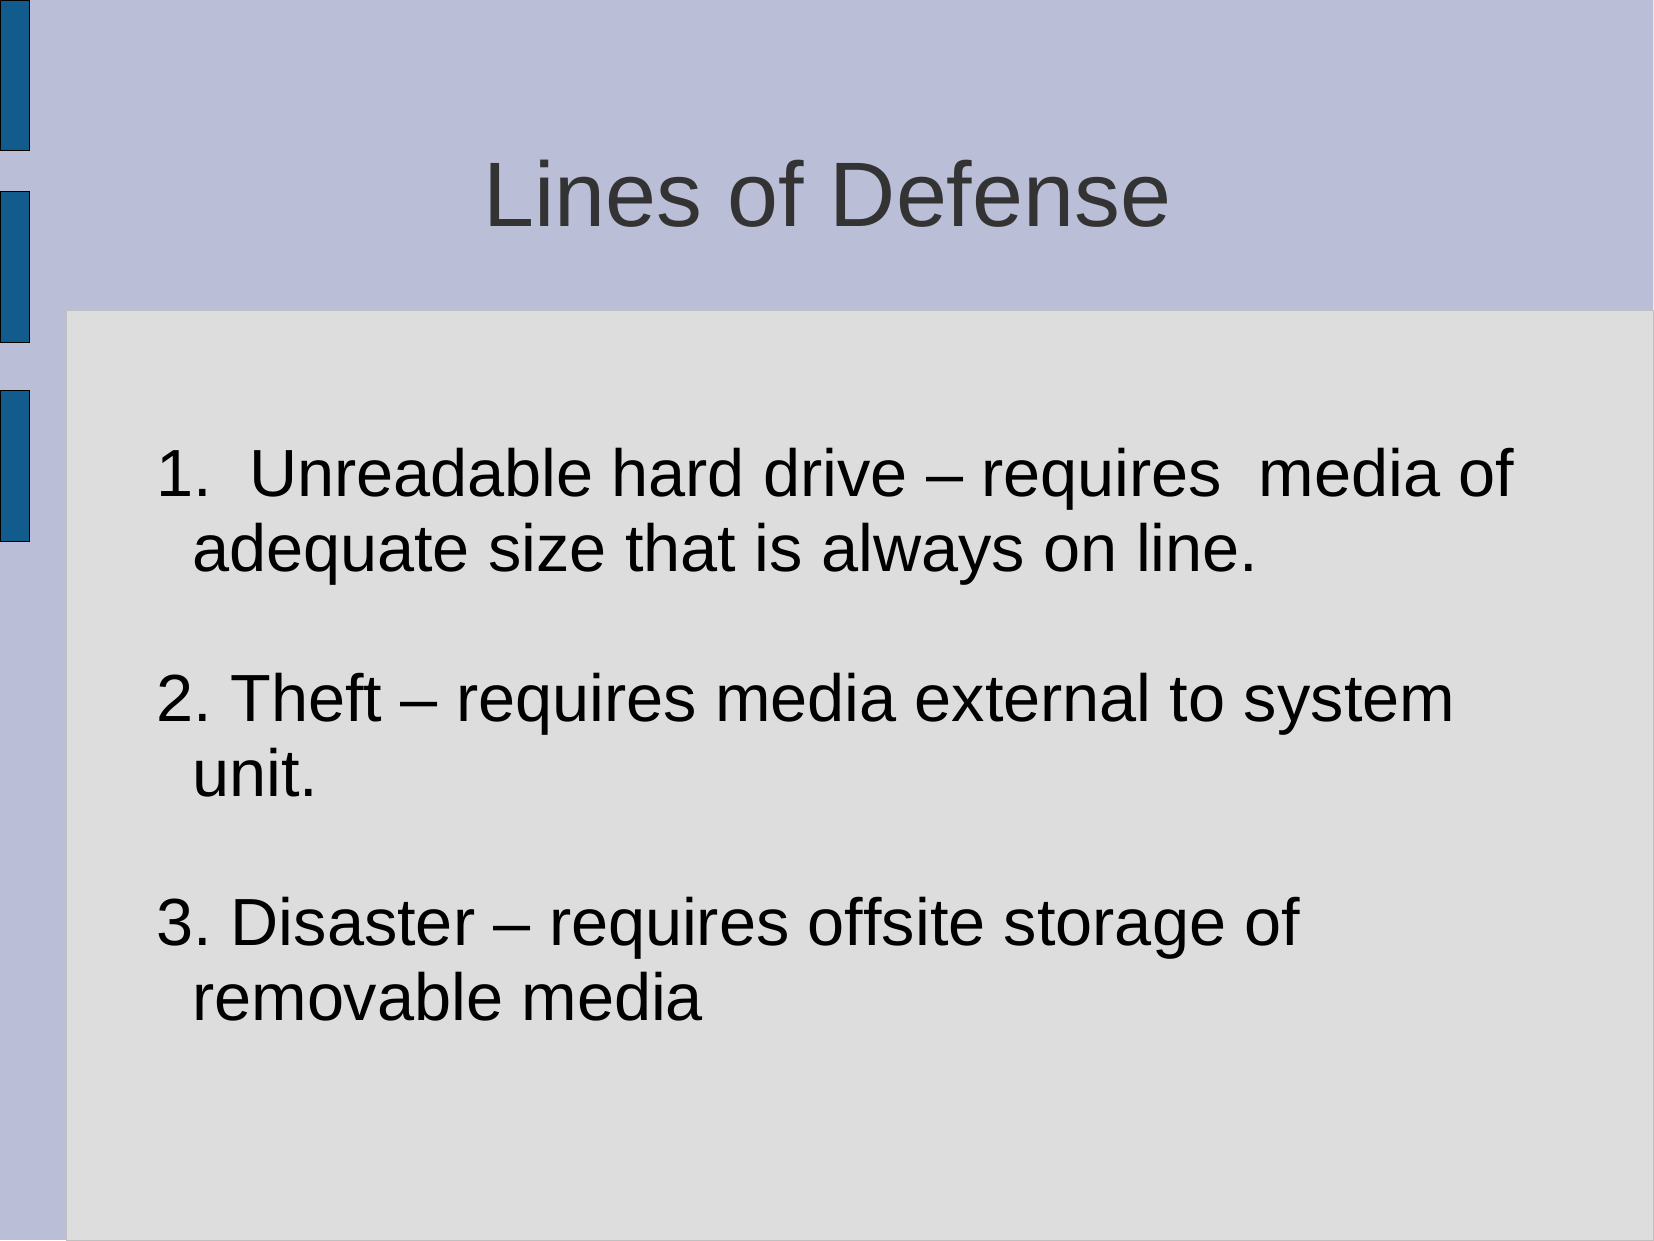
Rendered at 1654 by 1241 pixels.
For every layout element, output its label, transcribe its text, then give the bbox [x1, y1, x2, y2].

subtitle 1. Unreadable hard drive – requires media of adequate size that is always on line. 2. Theft – requires media external to system unit. 3. Disaster – requires offsite storage of removable media [121, 344, 1534, 1127]
title Lines of Defense [121, 91, 1534, 299]
